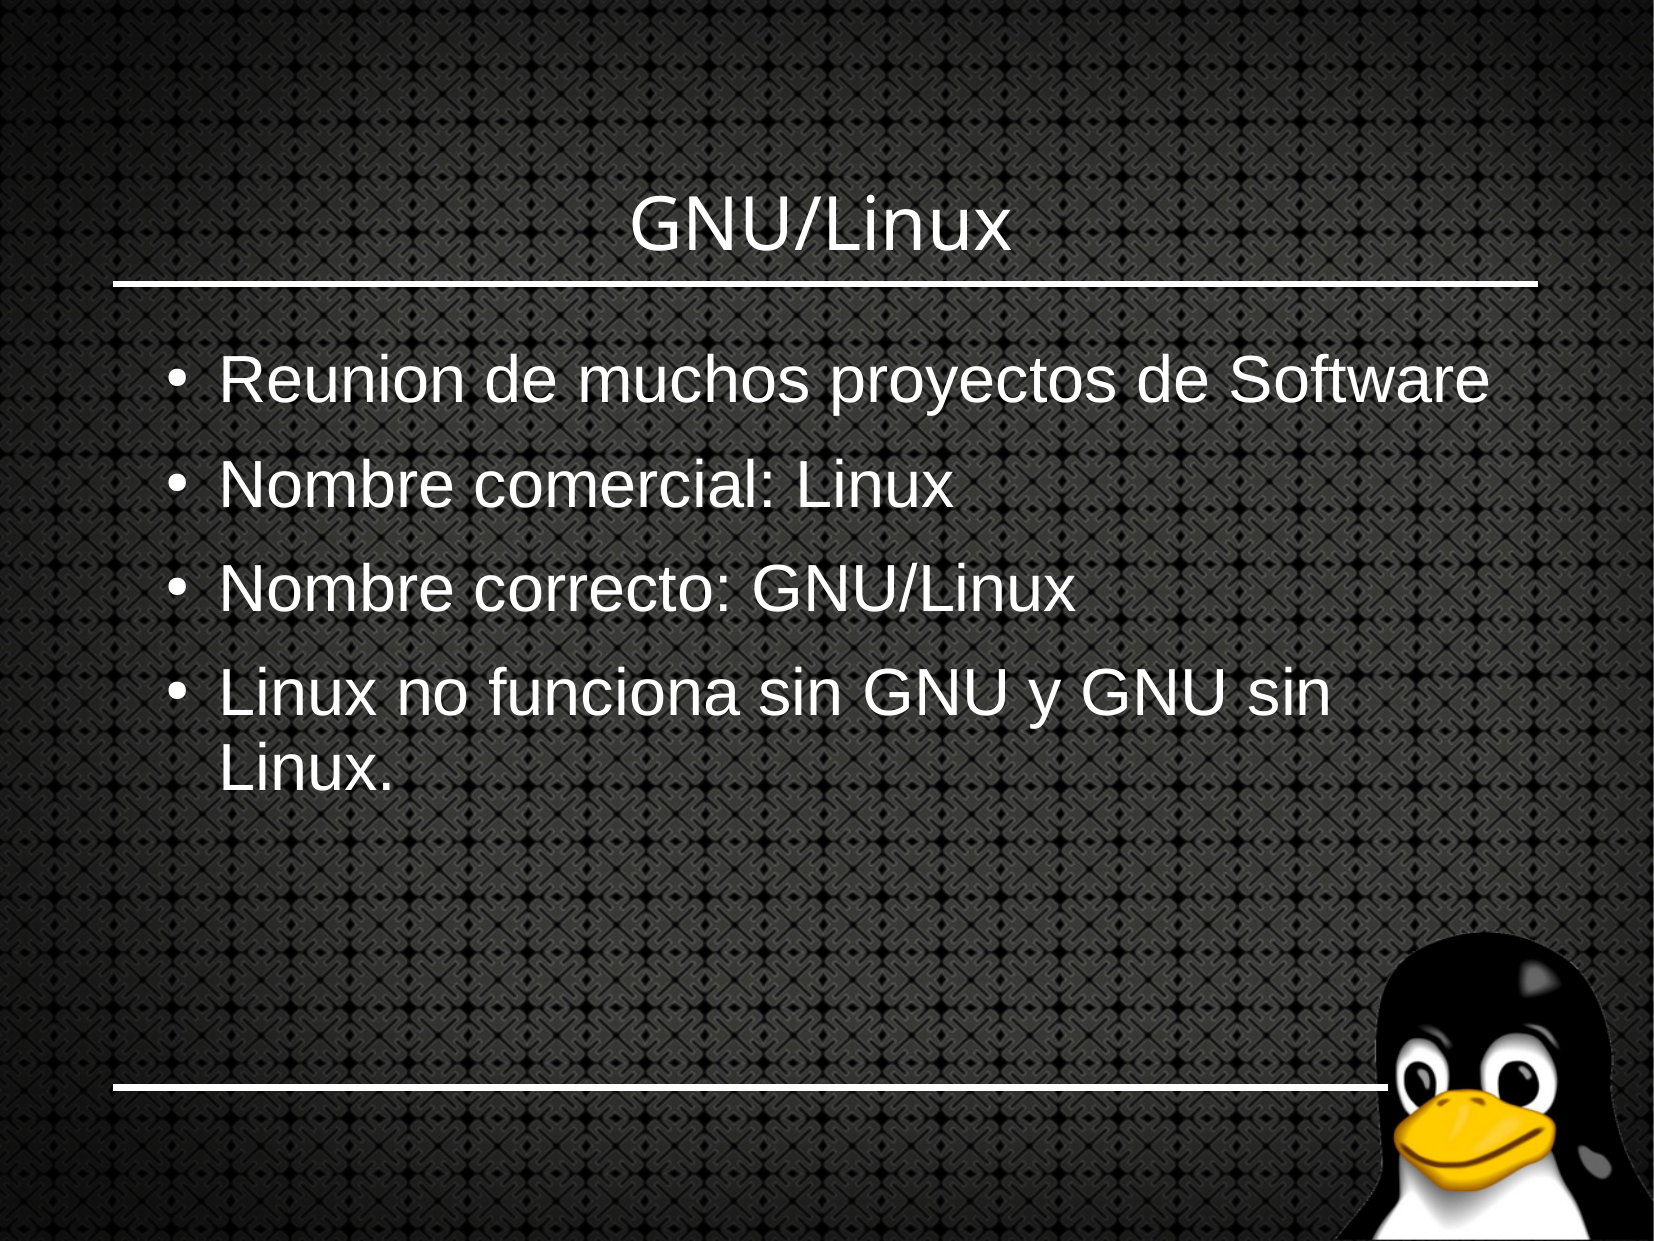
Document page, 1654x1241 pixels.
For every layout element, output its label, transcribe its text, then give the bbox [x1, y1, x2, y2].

list Reunion de muchos proyectos de Software Nombre comercial: Linux Nombre correcto: GNU/Linux Linux no funciona sin GNU y GNU sin Linux. [147, 342, 1506, 1037]
title GNU/Linux [135, 125, 1506, 318]
picture [0, 0, 1654, 1241]
